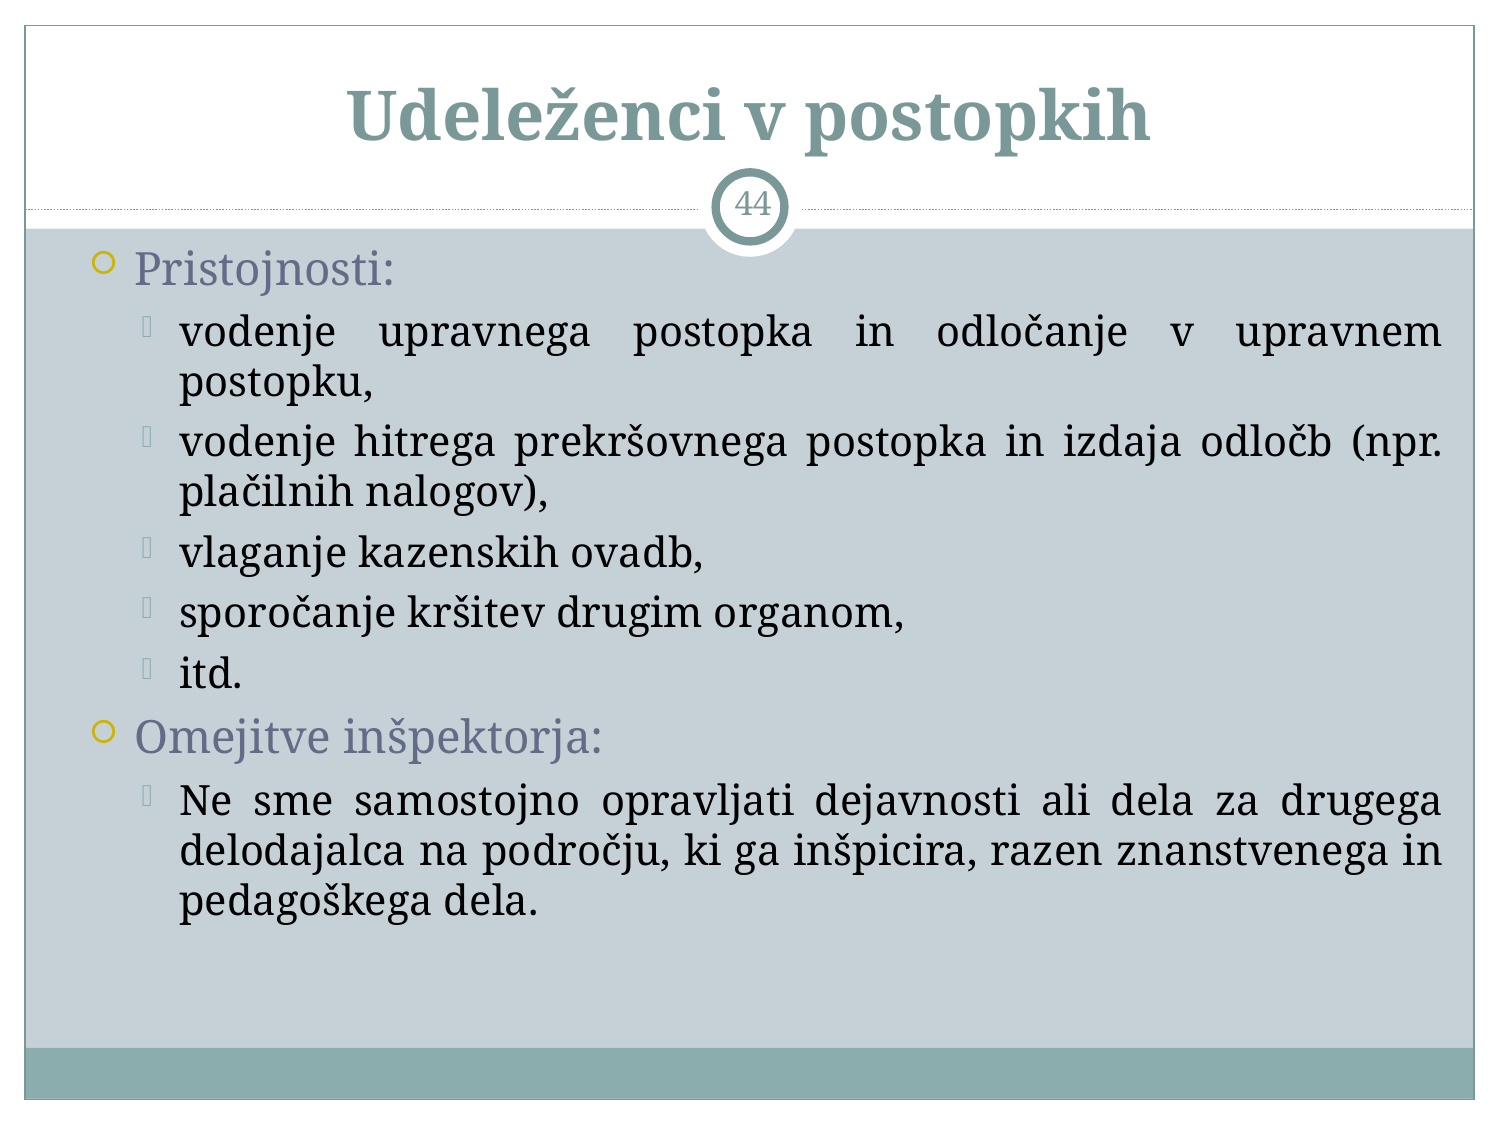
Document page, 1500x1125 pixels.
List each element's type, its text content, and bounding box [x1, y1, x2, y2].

list Pristojnosti: vodenje upravnega postopka in odločanje v upravnem postopku, vodenje hitrega prekršovnega postopka in izdaja odločb (npr. plačilnih nalogov), vlaganje kazenskih ovadb, sporočanje kršitev drugim organom, itd. Omejitve inšpektorja: Ne sme samostojno opravljati dejavnosti ali dela za drugega delodajalca na področju, ki ga inšpicira, razen znanstvenega in pedagoškega dela. [29, 231, 1459, 1001]
text_box <number> [715, 168, 791, 241]
title Udeleženci v postopkih [49, 37, 1450, 162]
